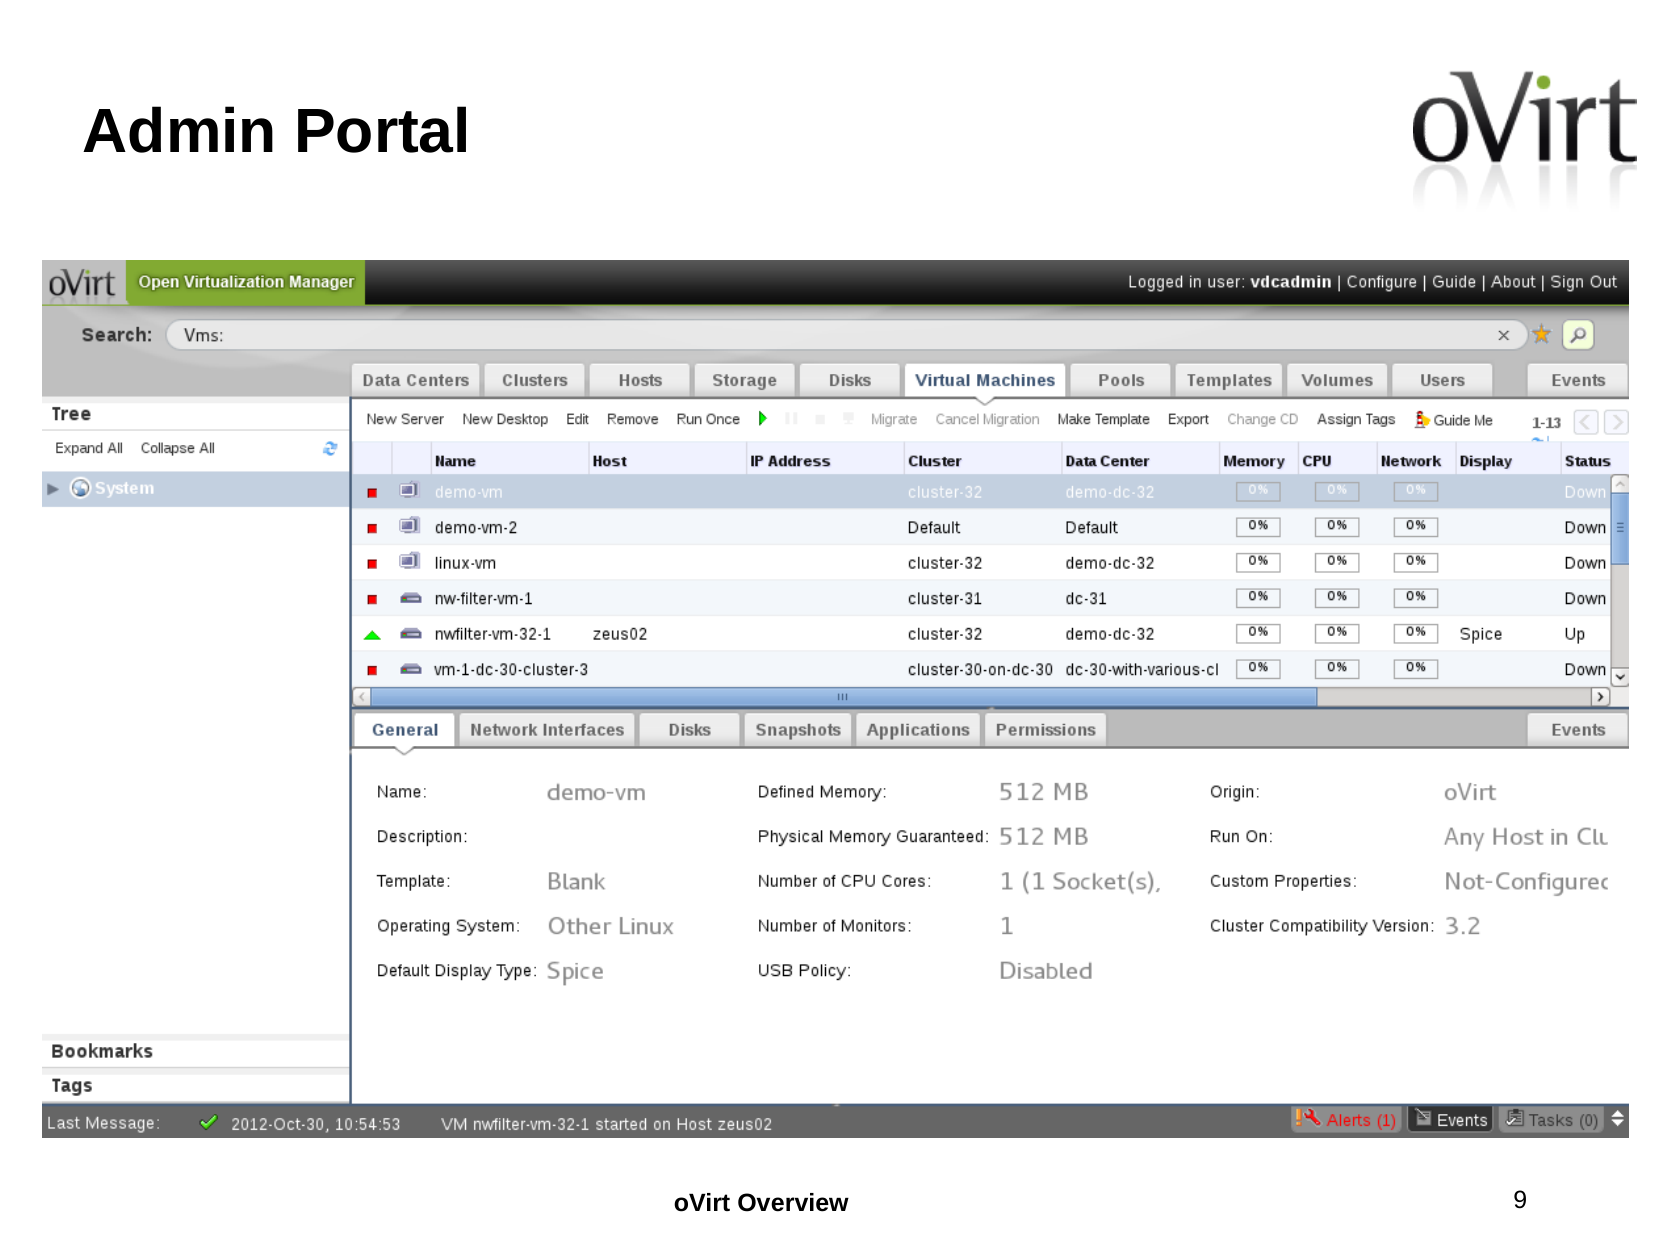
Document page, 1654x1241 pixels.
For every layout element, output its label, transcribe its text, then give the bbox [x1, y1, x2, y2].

picture [42, 260, 1629, 1138]
picture [1571, 63, 1637, 212]
title Admin Portal [82, 37, 1571, 226]
